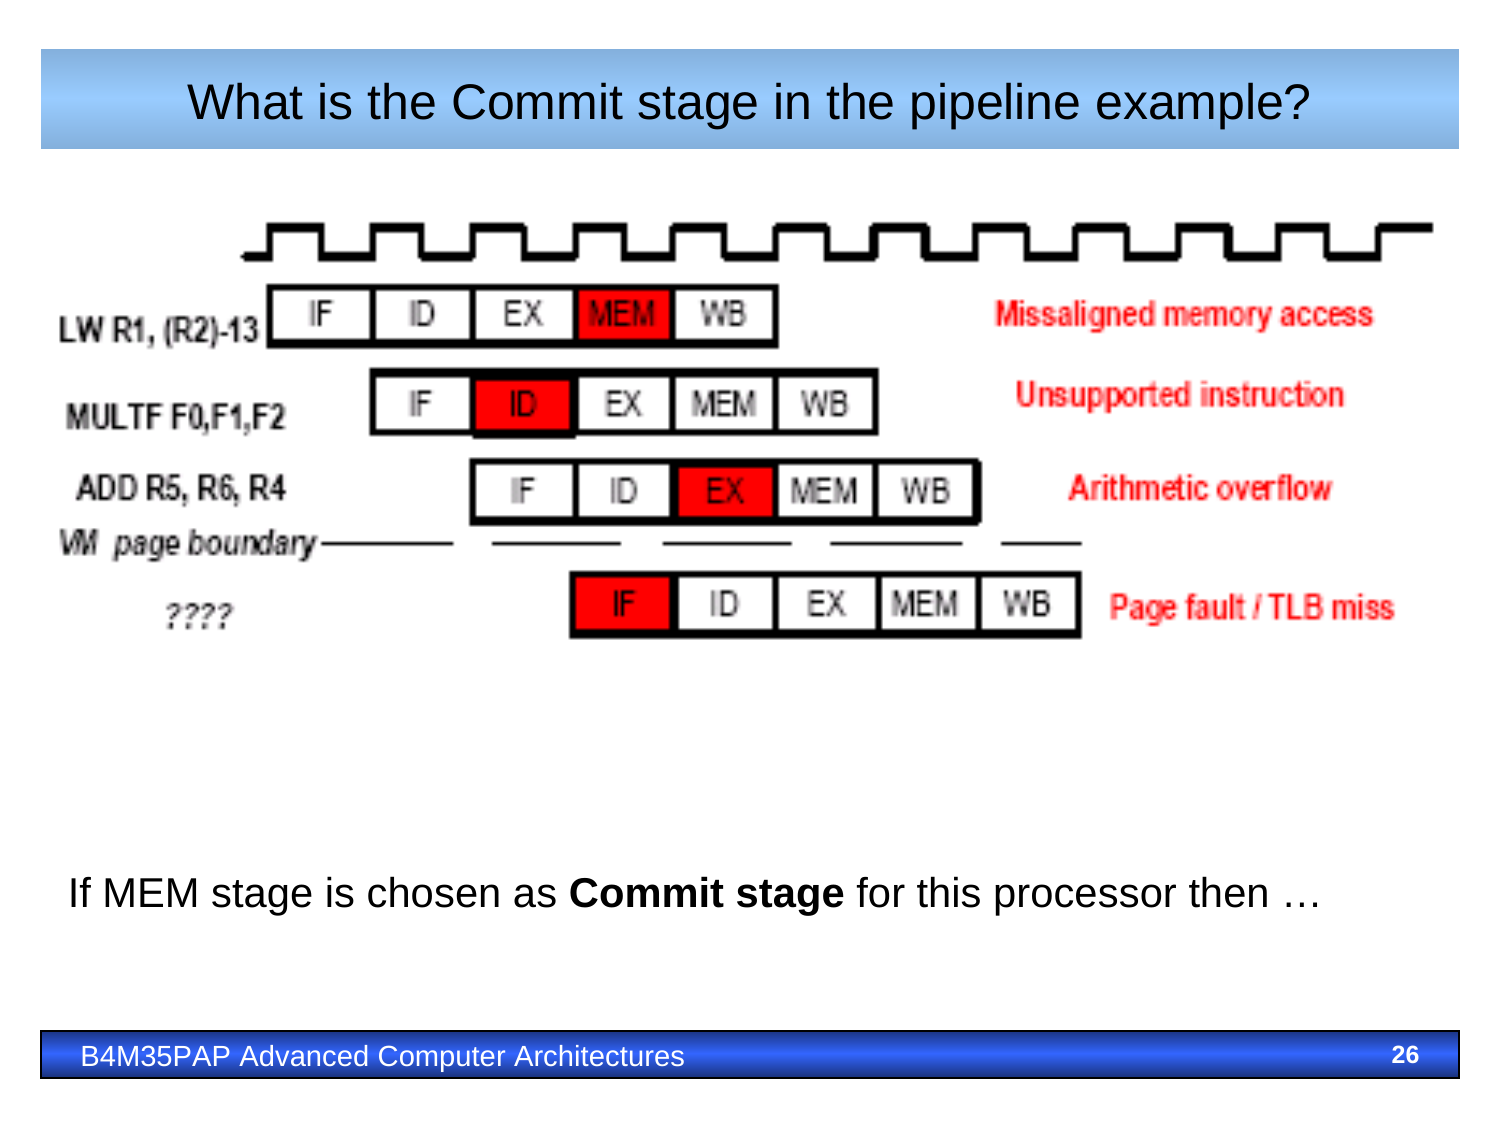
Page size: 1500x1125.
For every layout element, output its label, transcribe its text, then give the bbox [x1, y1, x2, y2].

title What is the Commit stage in the pipeline example? [41, 49, 1459, 149]
text_box If MEM stage is chosen as Commit stage for this processor then … [53, 857, 1459, 924]
picture [42, 211, 1463, 685]
